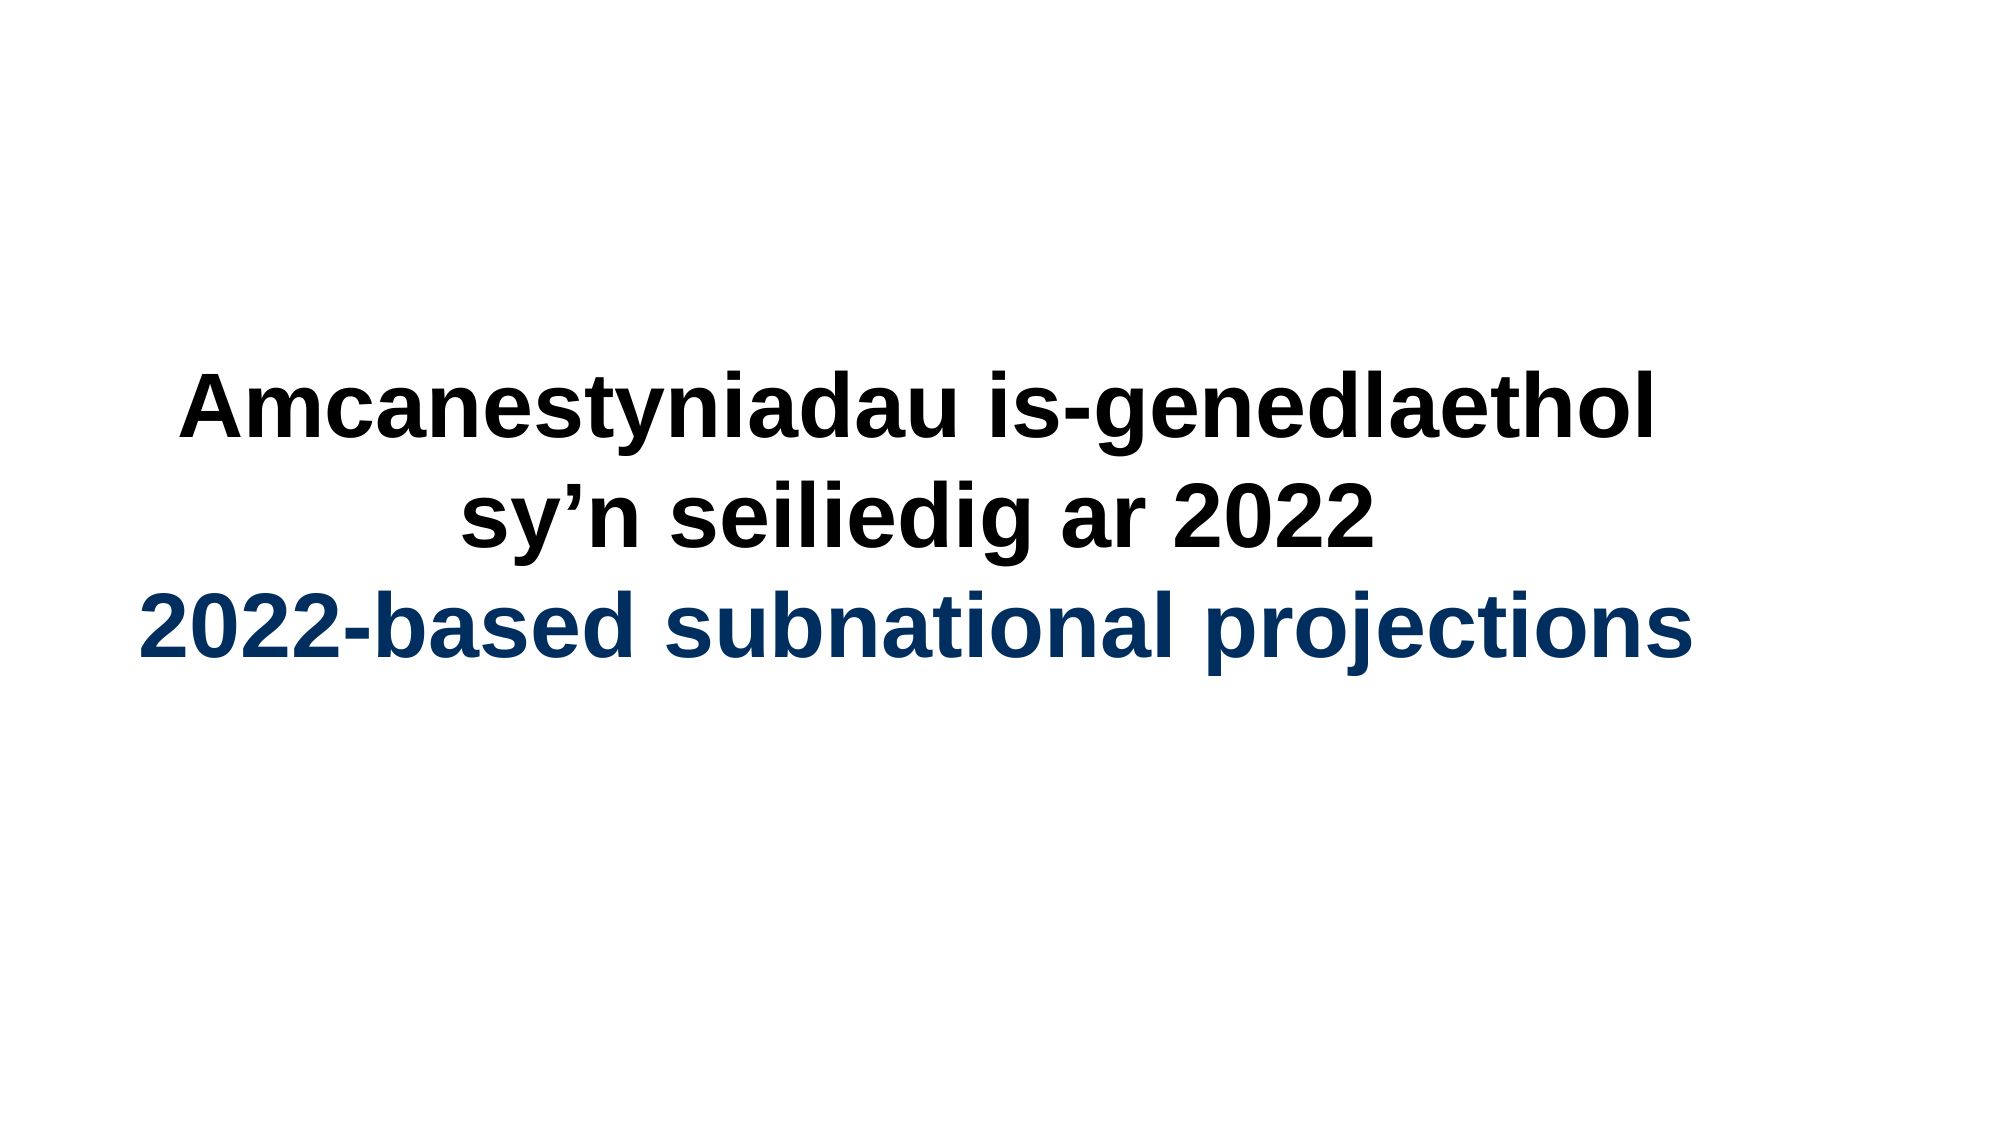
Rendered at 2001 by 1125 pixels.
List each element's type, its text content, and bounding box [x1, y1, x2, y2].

list Amcanestyniadau is-genedlaethol sy’n seiliedig ar 2022 2022-based subnational projections [90, 338, 1747, 927]
